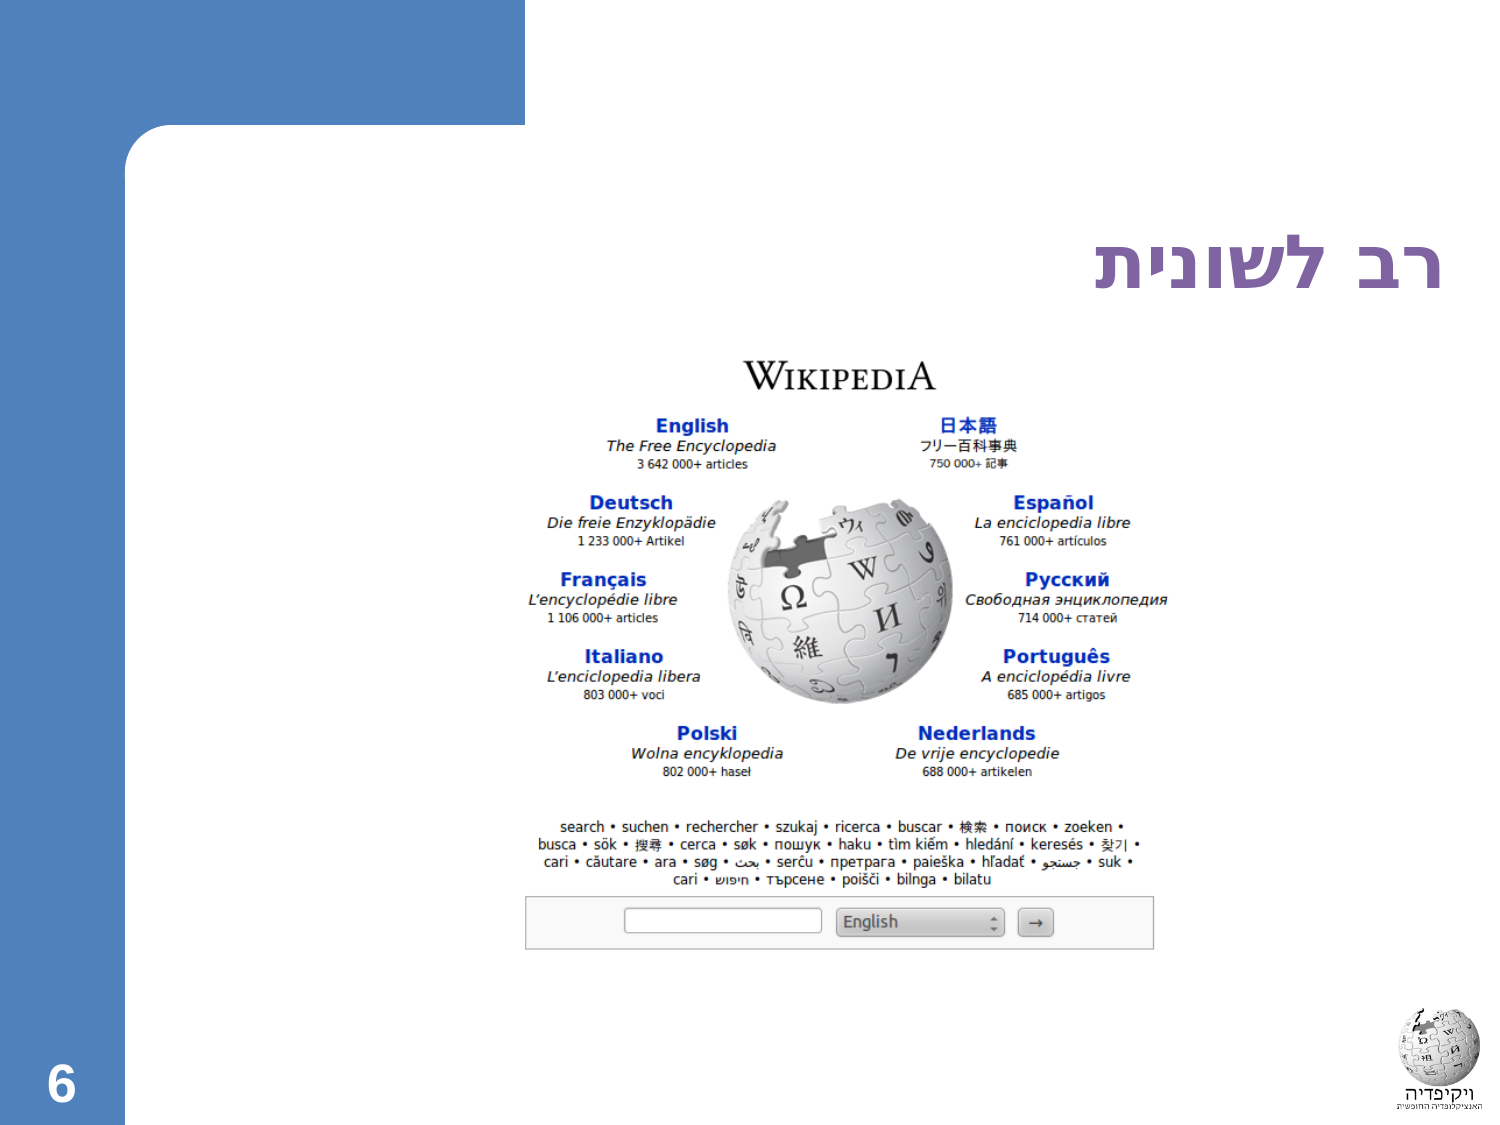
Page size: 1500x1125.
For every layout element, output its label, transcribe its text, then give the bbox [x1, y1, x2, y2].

slide_number <number> [13, 363, 111, 1121]
title רב לשונית [150, 125, 1463, 313]
picture [432, 337, 1252, 987]
picture [1394, 1007, 1484, 1110]
